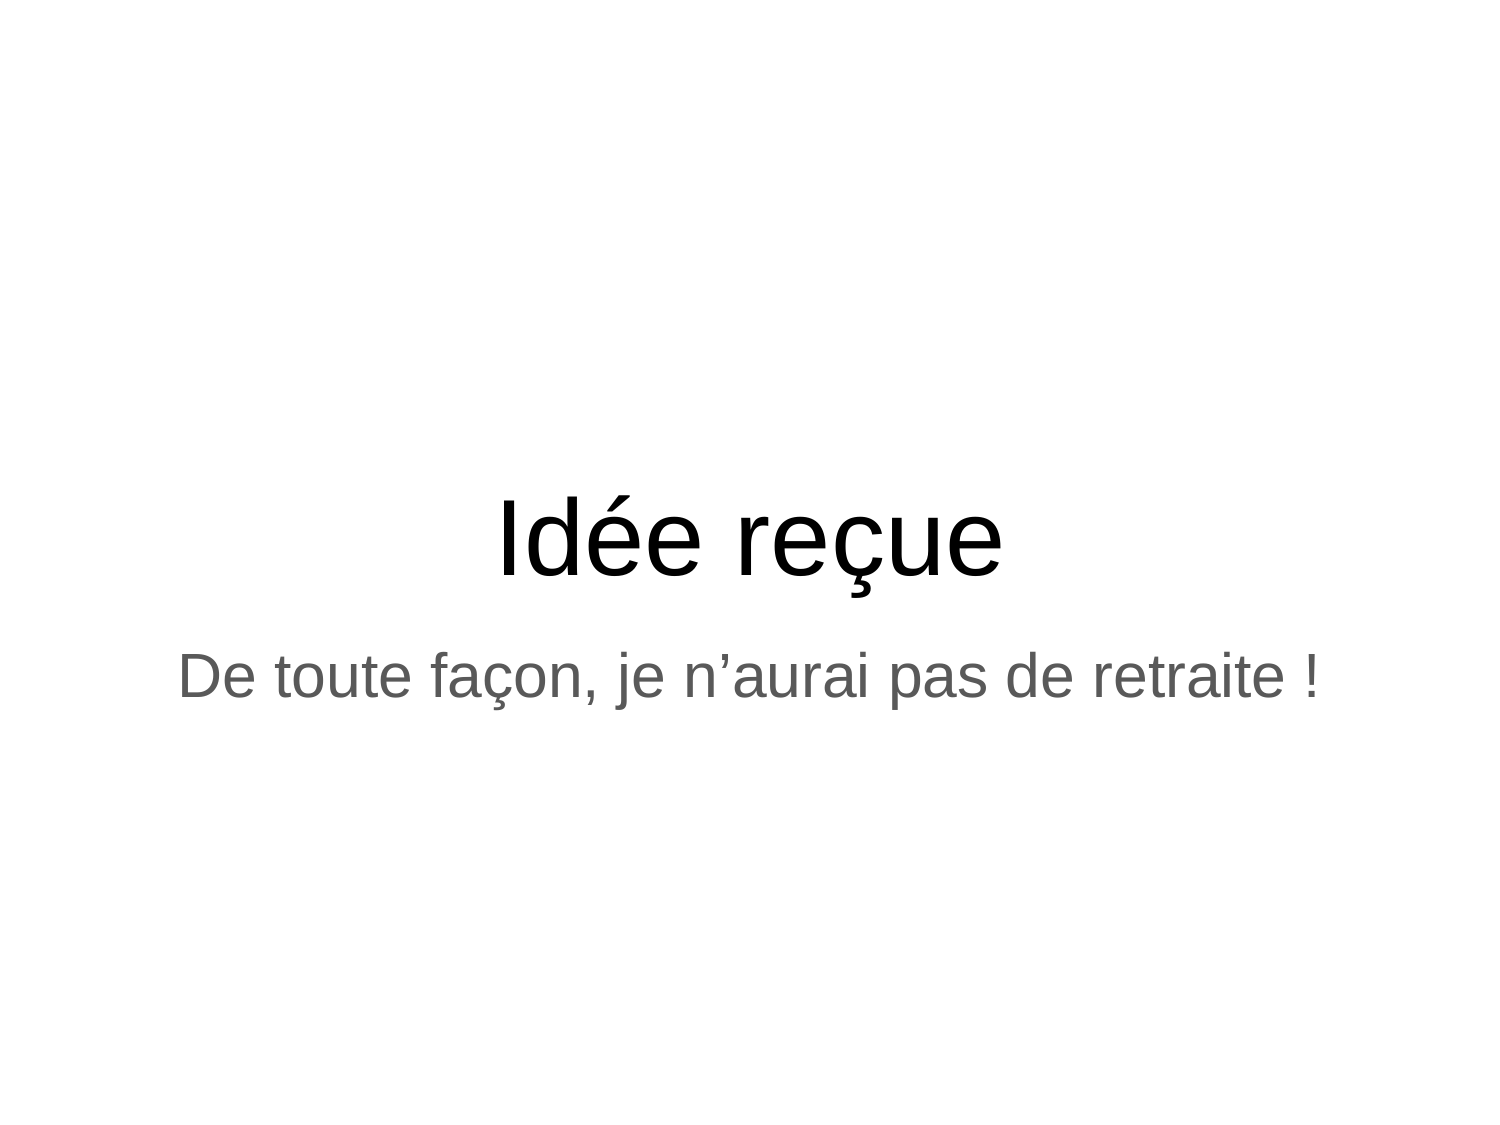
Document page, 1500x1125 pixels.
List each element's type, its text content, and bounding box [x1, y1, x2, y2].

subtitle De toute façon, je n’aurai pas de retraite ! [51, 619, 1449, 794]
title Idée reçue [51, 162, 1449, 612]
